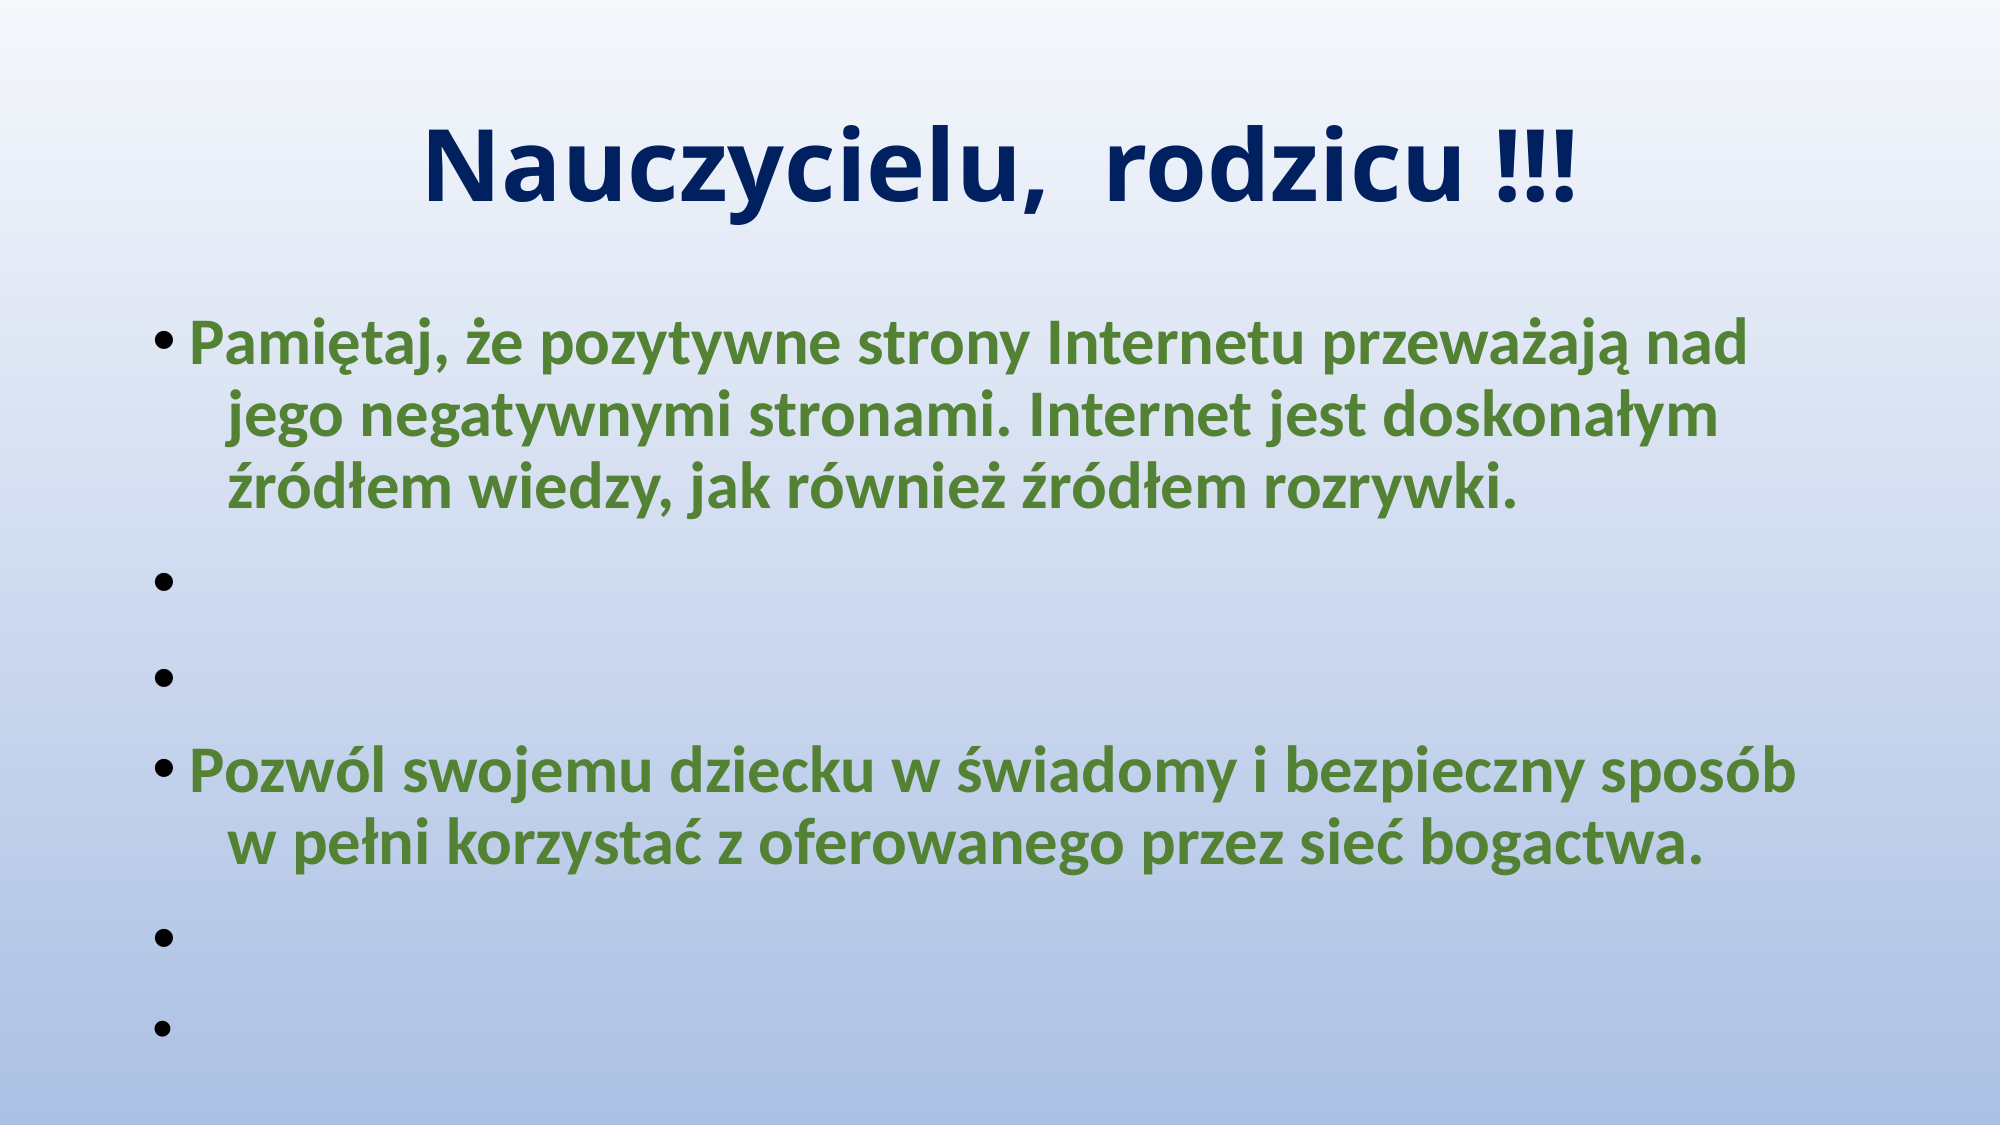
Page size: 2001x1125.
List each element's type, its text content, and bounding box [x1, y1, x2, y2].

list Pamiętaj, że pozytywne strony Internetu przeważają nad jego negatywnymi stronami. Internet jest doskonałym źródłem wiedzy, jak również źródłem rozrywki. Pozwól swojemu dziecku w świadomy i bezpieczny sposób w pełni korzystać z oferowanego przez sieć bogactwa. [137, 299, 1863, 1014]
title Nauczycielu, rodzicu !!! [137, 59, 1863, 278]
